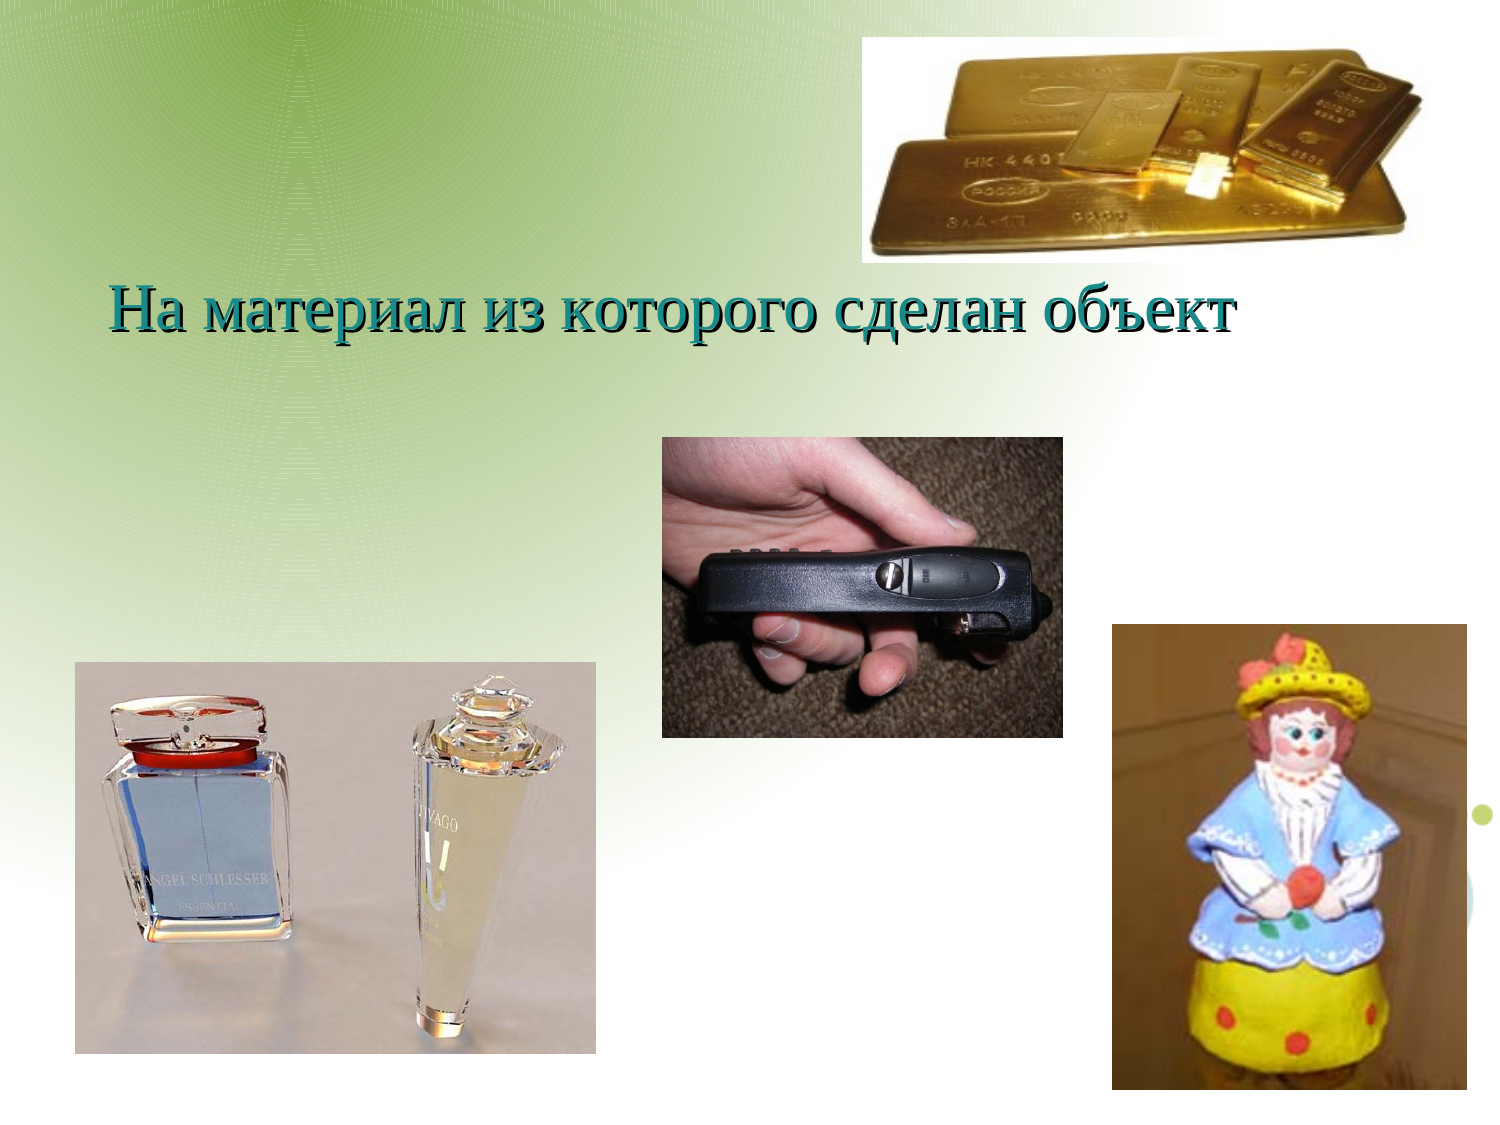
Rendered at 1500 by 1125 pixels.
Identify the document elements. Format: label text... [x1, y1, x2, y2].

picture [862, 37, 1428, 263]
picture [662, 437, 1063, 738]
list На материал из которого сделан объект [75, 262, 1426, 1006]
picture [75, 662, 596, 1054]
title [75, 45, 862, 233]
picture [1110, 624, 1500, 1098]
